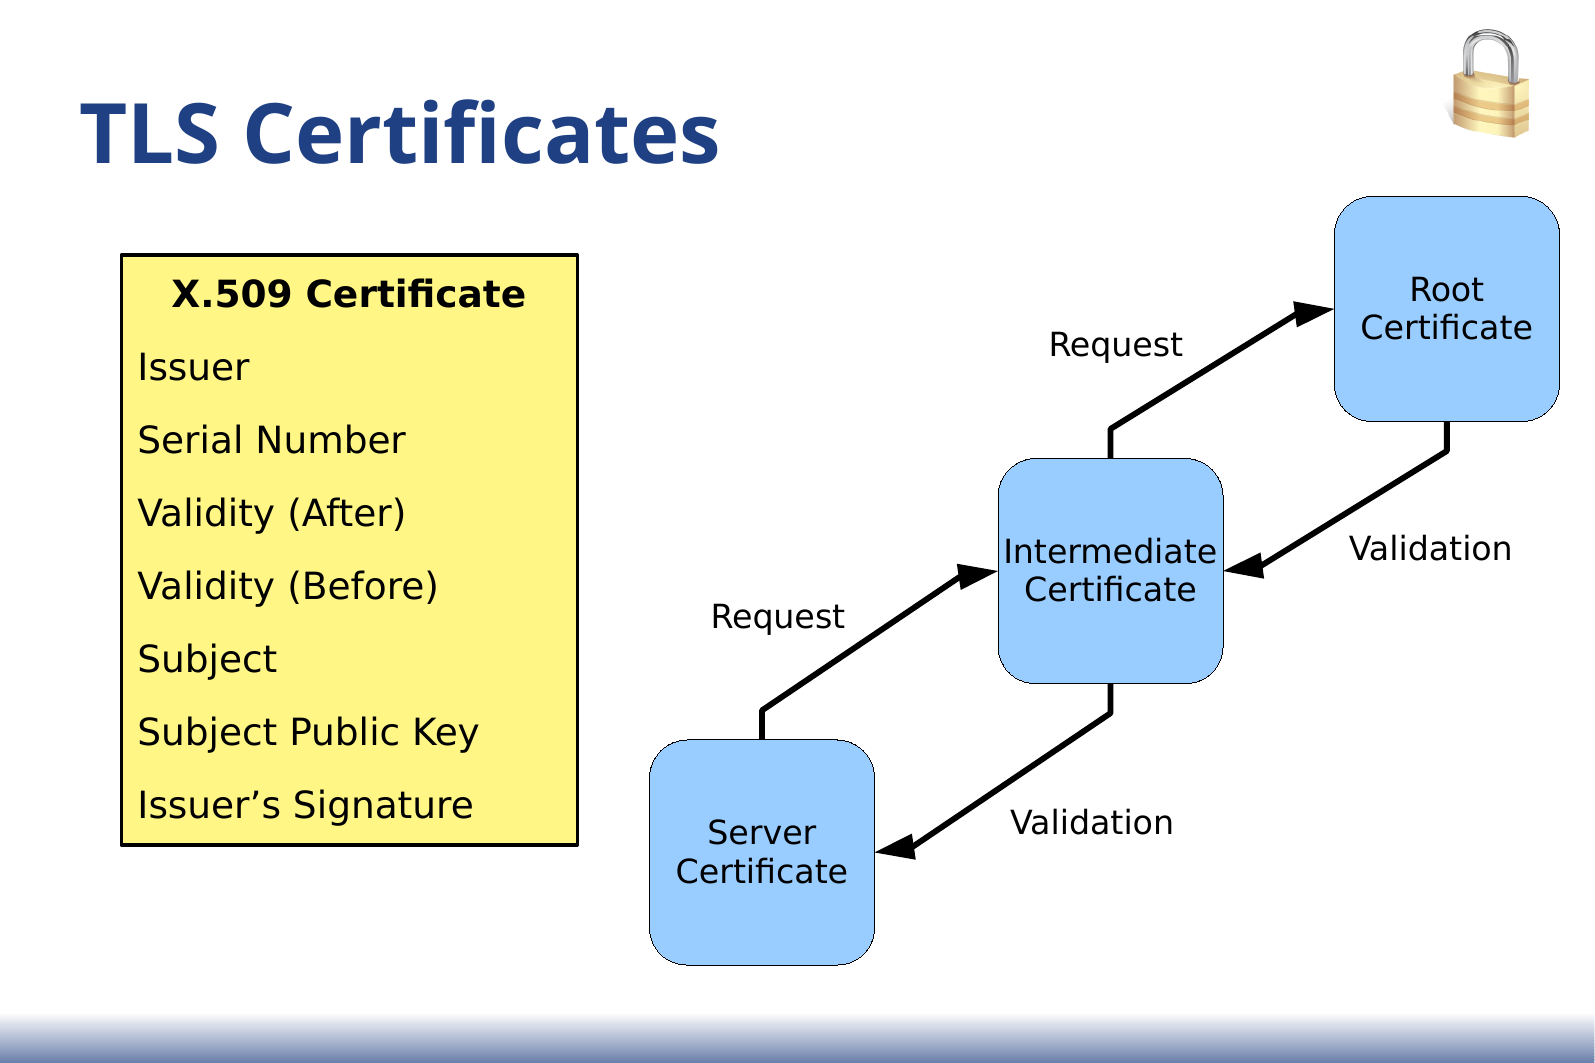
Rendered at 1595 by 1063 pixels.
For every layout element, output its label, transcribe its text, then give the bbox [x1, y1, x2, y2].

text_box Validation [1330, 521, 1532, 581]
title TLS Certificates [79, 42, 1515, 220]
picture [1423, 25, 1555, 142]
text_box X.509 Certificate Issuer Serial Number Validity (After) Validity (Before) Subject Subject Public Key Issuer’s Signature [121, 255, 578, 845]
text_box Root Certificate [1334, 196, 1560, 422]
text_box Request [1022, 318, 1210, 377]
text_box Server Certificate [649, 739, 875, 966]
text_box Validation [992, 796, 1193, 856]
text_box Intermediate Certificate [998, 458, 1224, 684]
text_box Request [684, 590, 872, 649]
